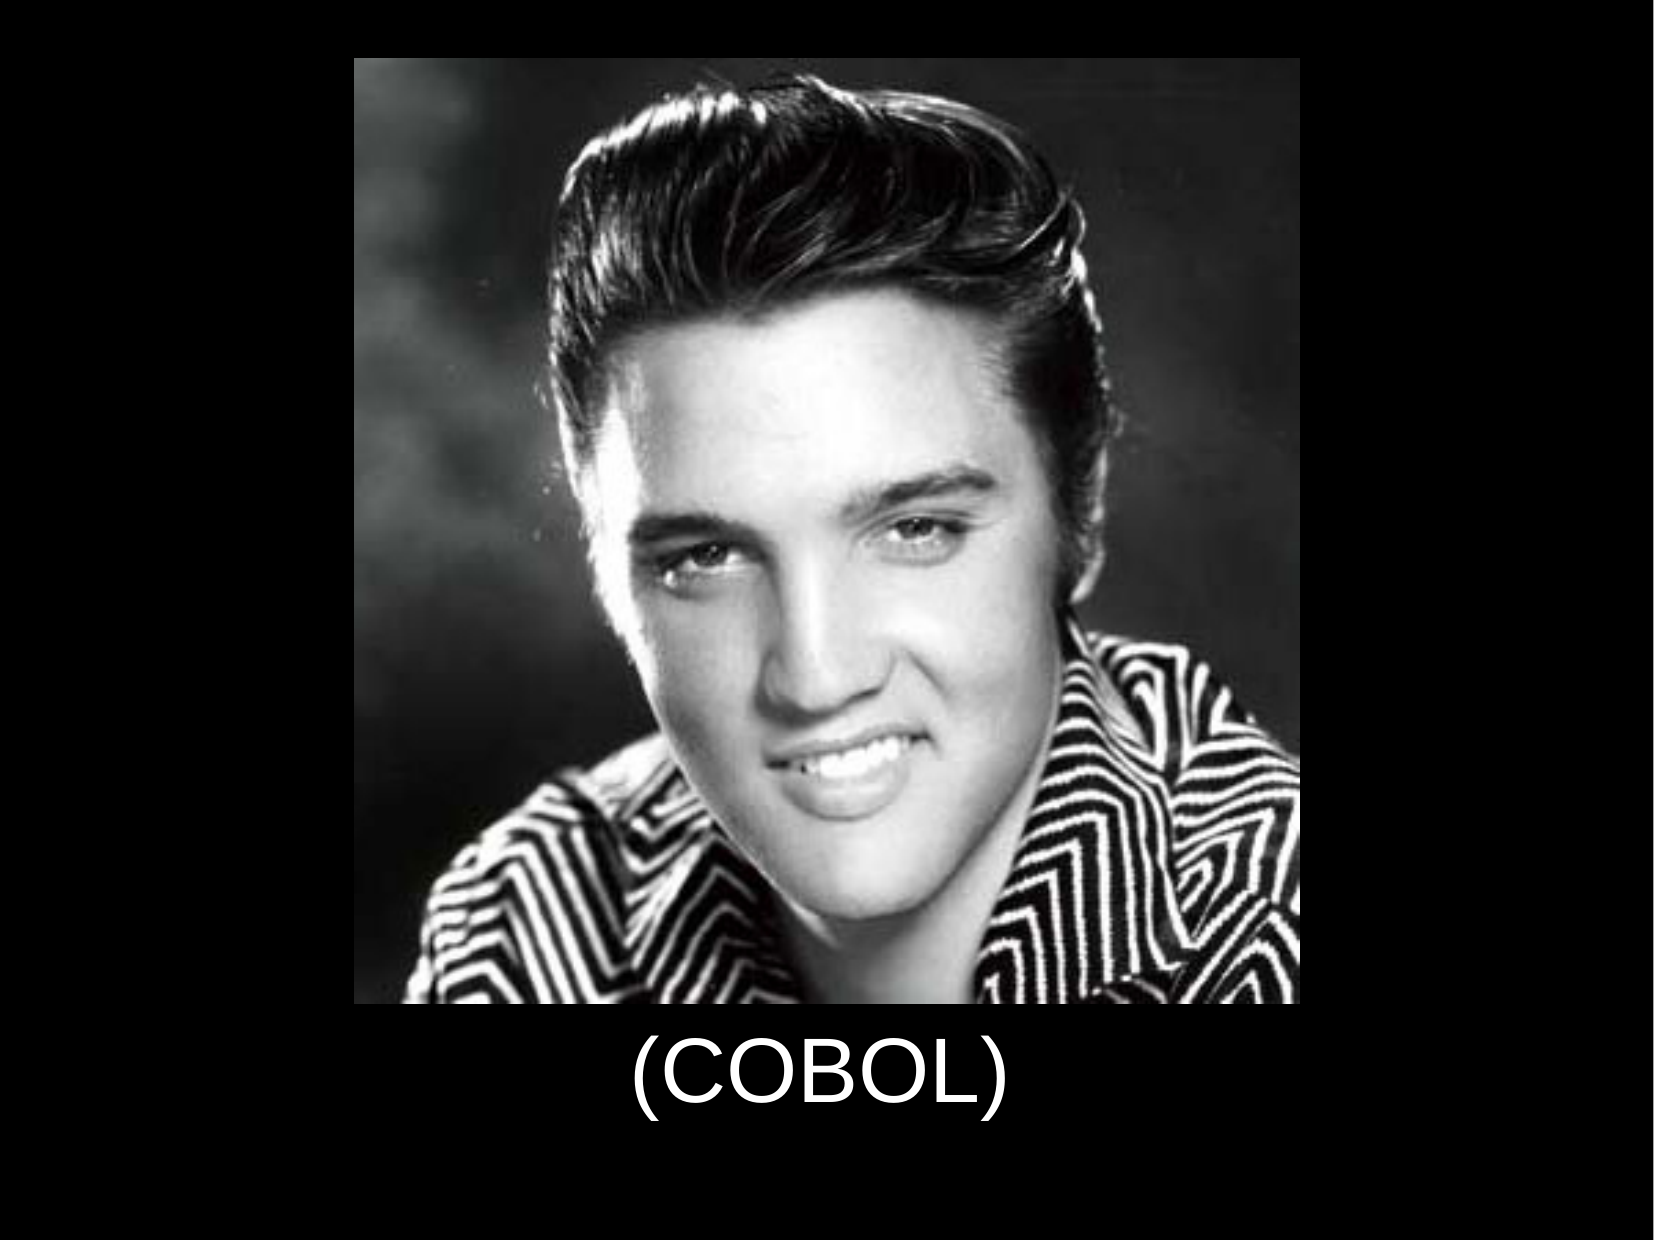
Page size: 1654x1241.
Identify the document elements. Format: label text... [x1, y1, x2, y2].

title (COBOL) [76, 974, 1565, 1167]
picture [354, 58, 1300, 1004]
